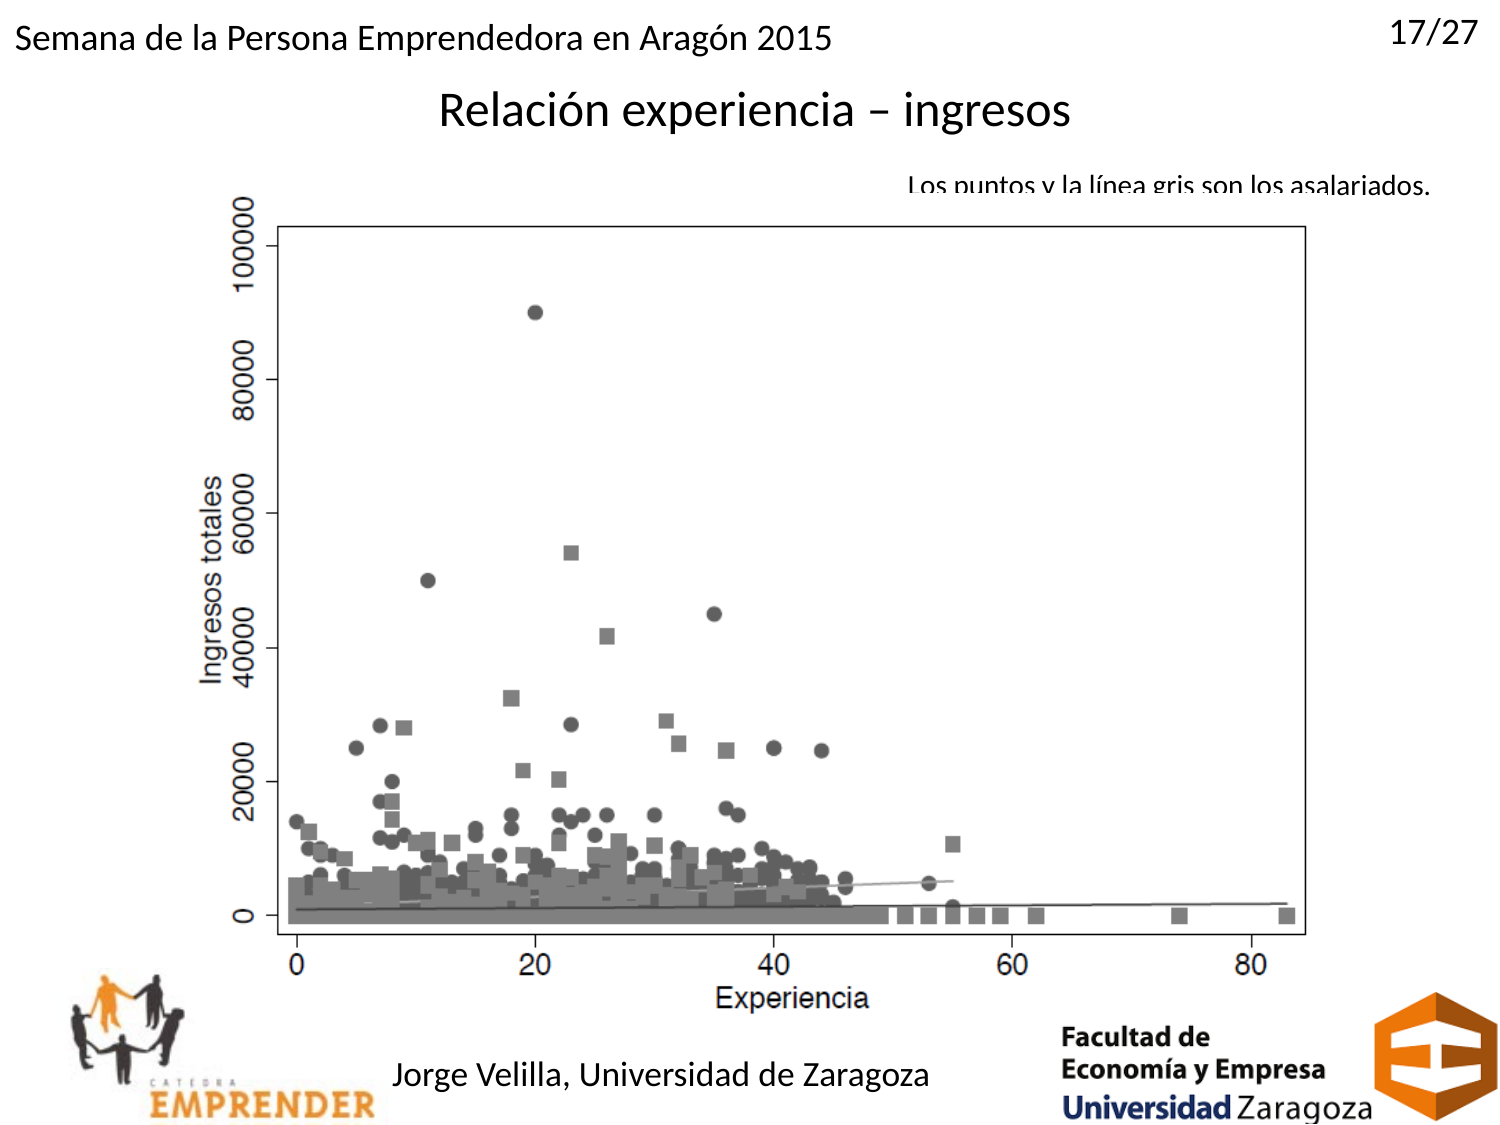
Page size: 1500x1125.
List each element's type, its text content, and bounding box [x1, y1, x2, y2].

text_box Semana de la Persona Emprendedora en Aragón 2015 [0, 5, 857, 66]
slide_number <número>/27 [1373, 0, 1500, 57]
text_box Jorge Velilla, Universidad de Zaragoza [377, 1043, 946, 1101]
list Relación experiencia – ingresos Los puntos y la línea gris son los asalariados. [75, 68, 1447, 727]
picture [0, 193, 1500, 1125]
